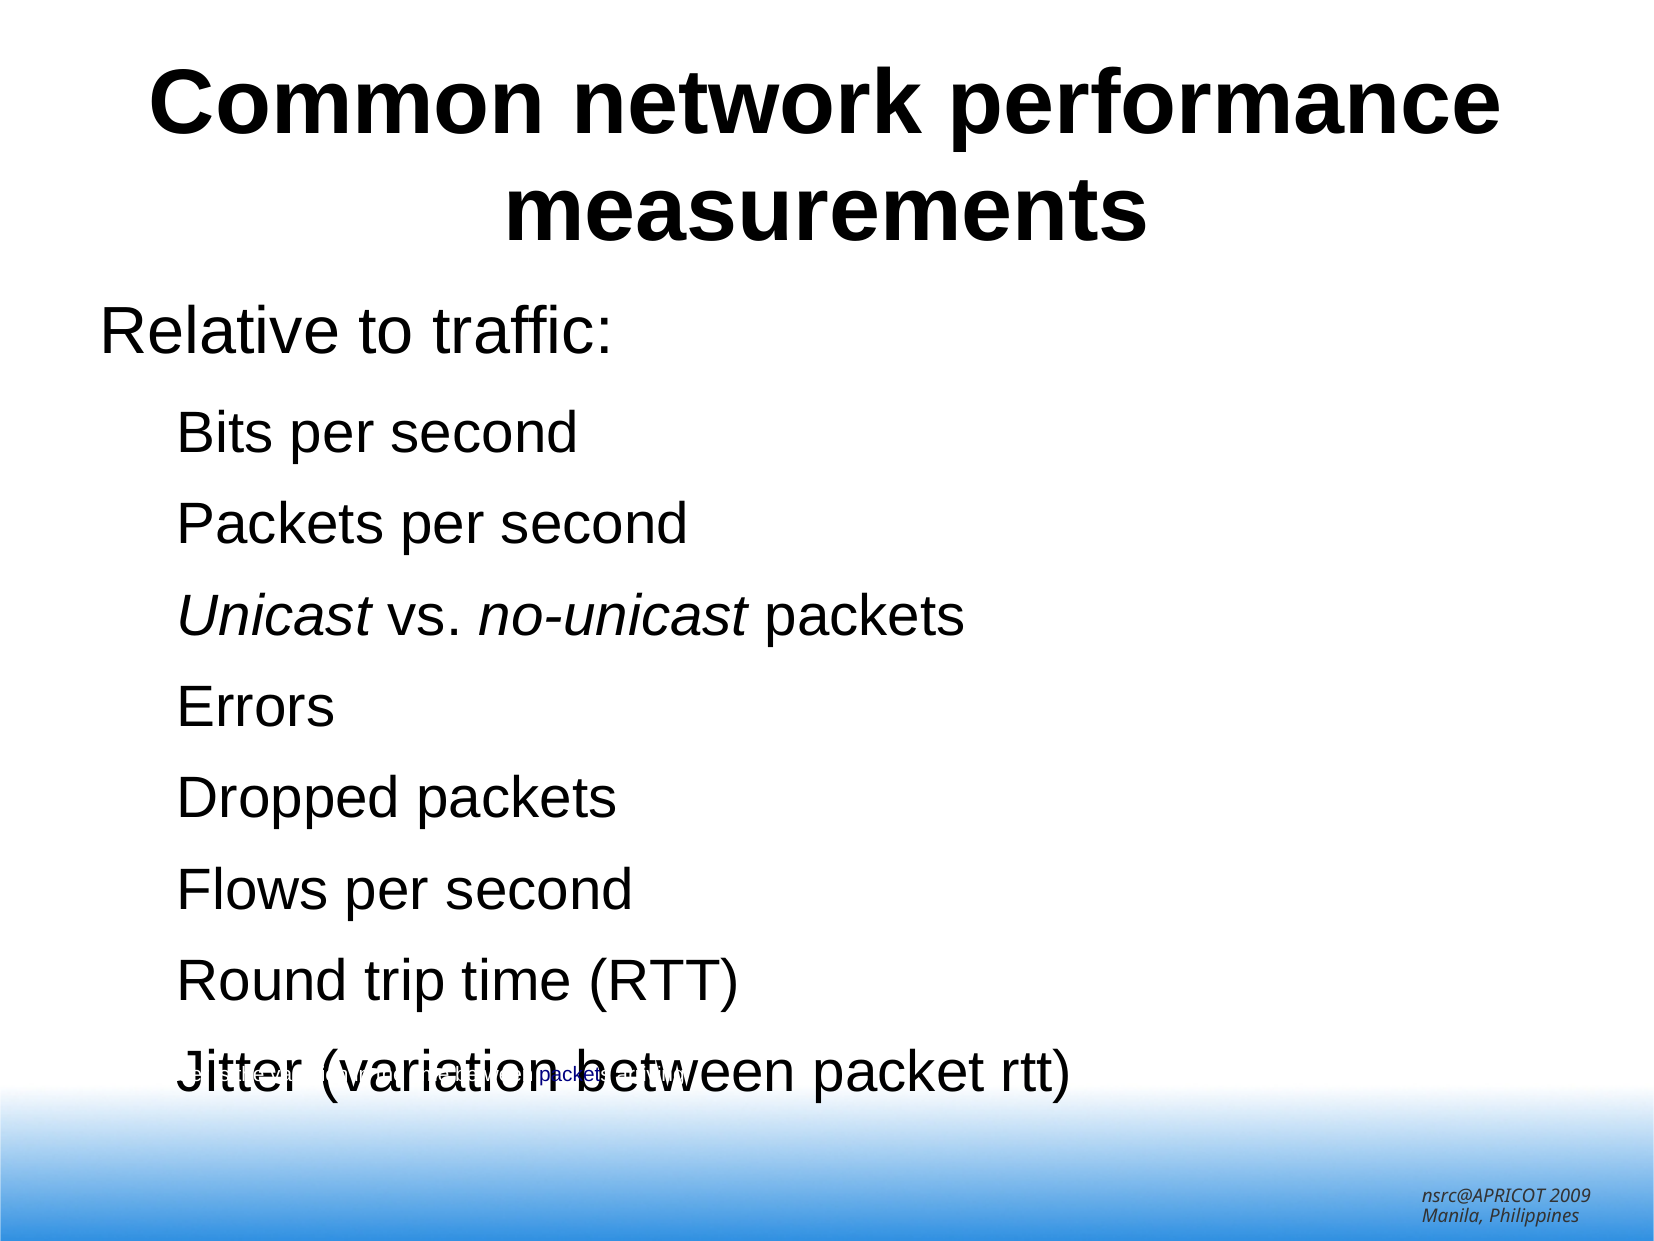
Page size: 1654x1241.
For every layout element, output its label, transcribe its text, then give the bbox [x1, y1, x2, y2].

list Relative to traffic: Bits per second Packets per second Unicast vs. no-unicast packets Errors Dropped packets Flows per second Round trip time (RTT) Jitter (variation between packet rtt) [82, 290, 1571, 1151]
text_box jitter is the variation in the time between packets arriving [155, 1052, 701, 1093]
picture [0, 1083, 1654, 1241]
title Common network performance measurements [82, 38, 1571, 268]
